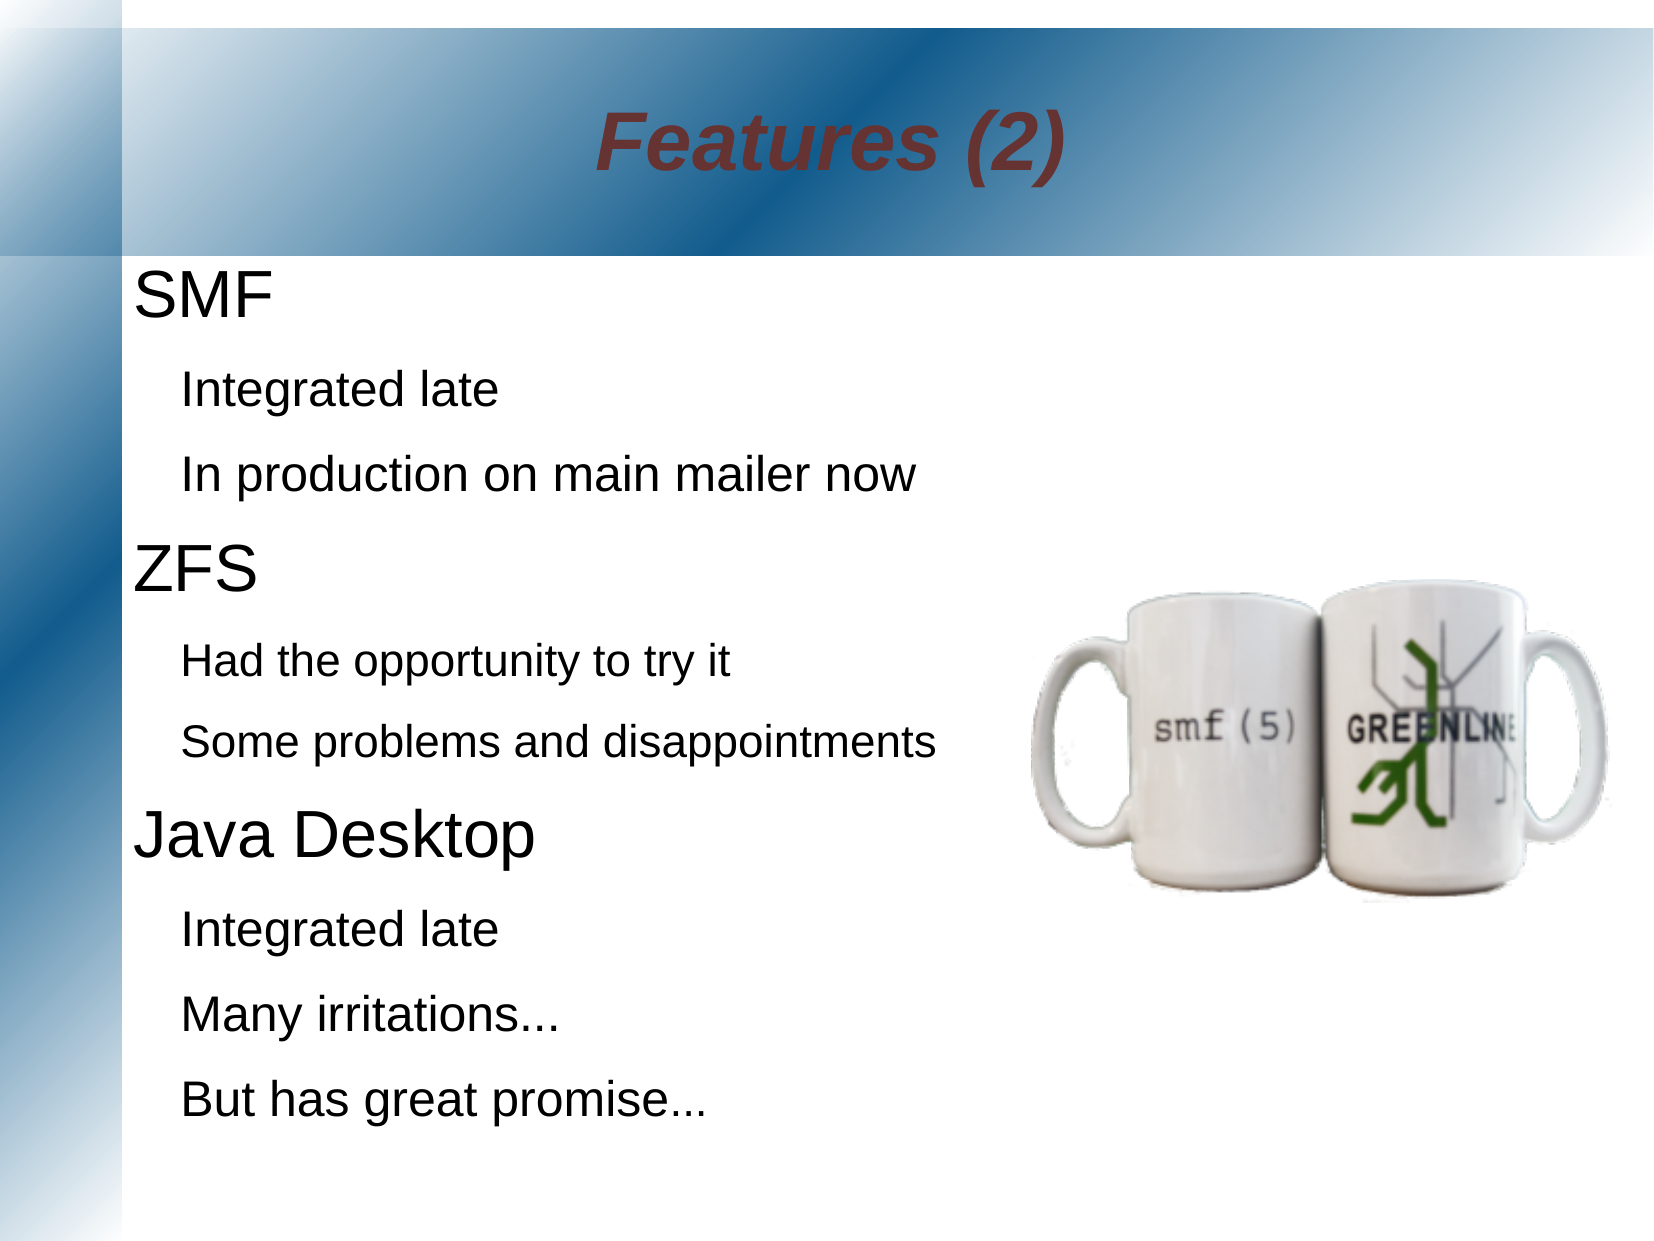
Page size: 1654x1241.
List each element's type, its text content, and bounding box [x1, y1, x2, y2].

picture [1030, 579, 1612, 903]
title Features (2) [125, 37, 1538, 246]
list SMF Integrated late In production on main mailer now ZFS Had the opportunity to try it Some problems and disappointments Java Desktop Integrated late Many irritations... But has great promise... [121, 256, 1534, 1130]
